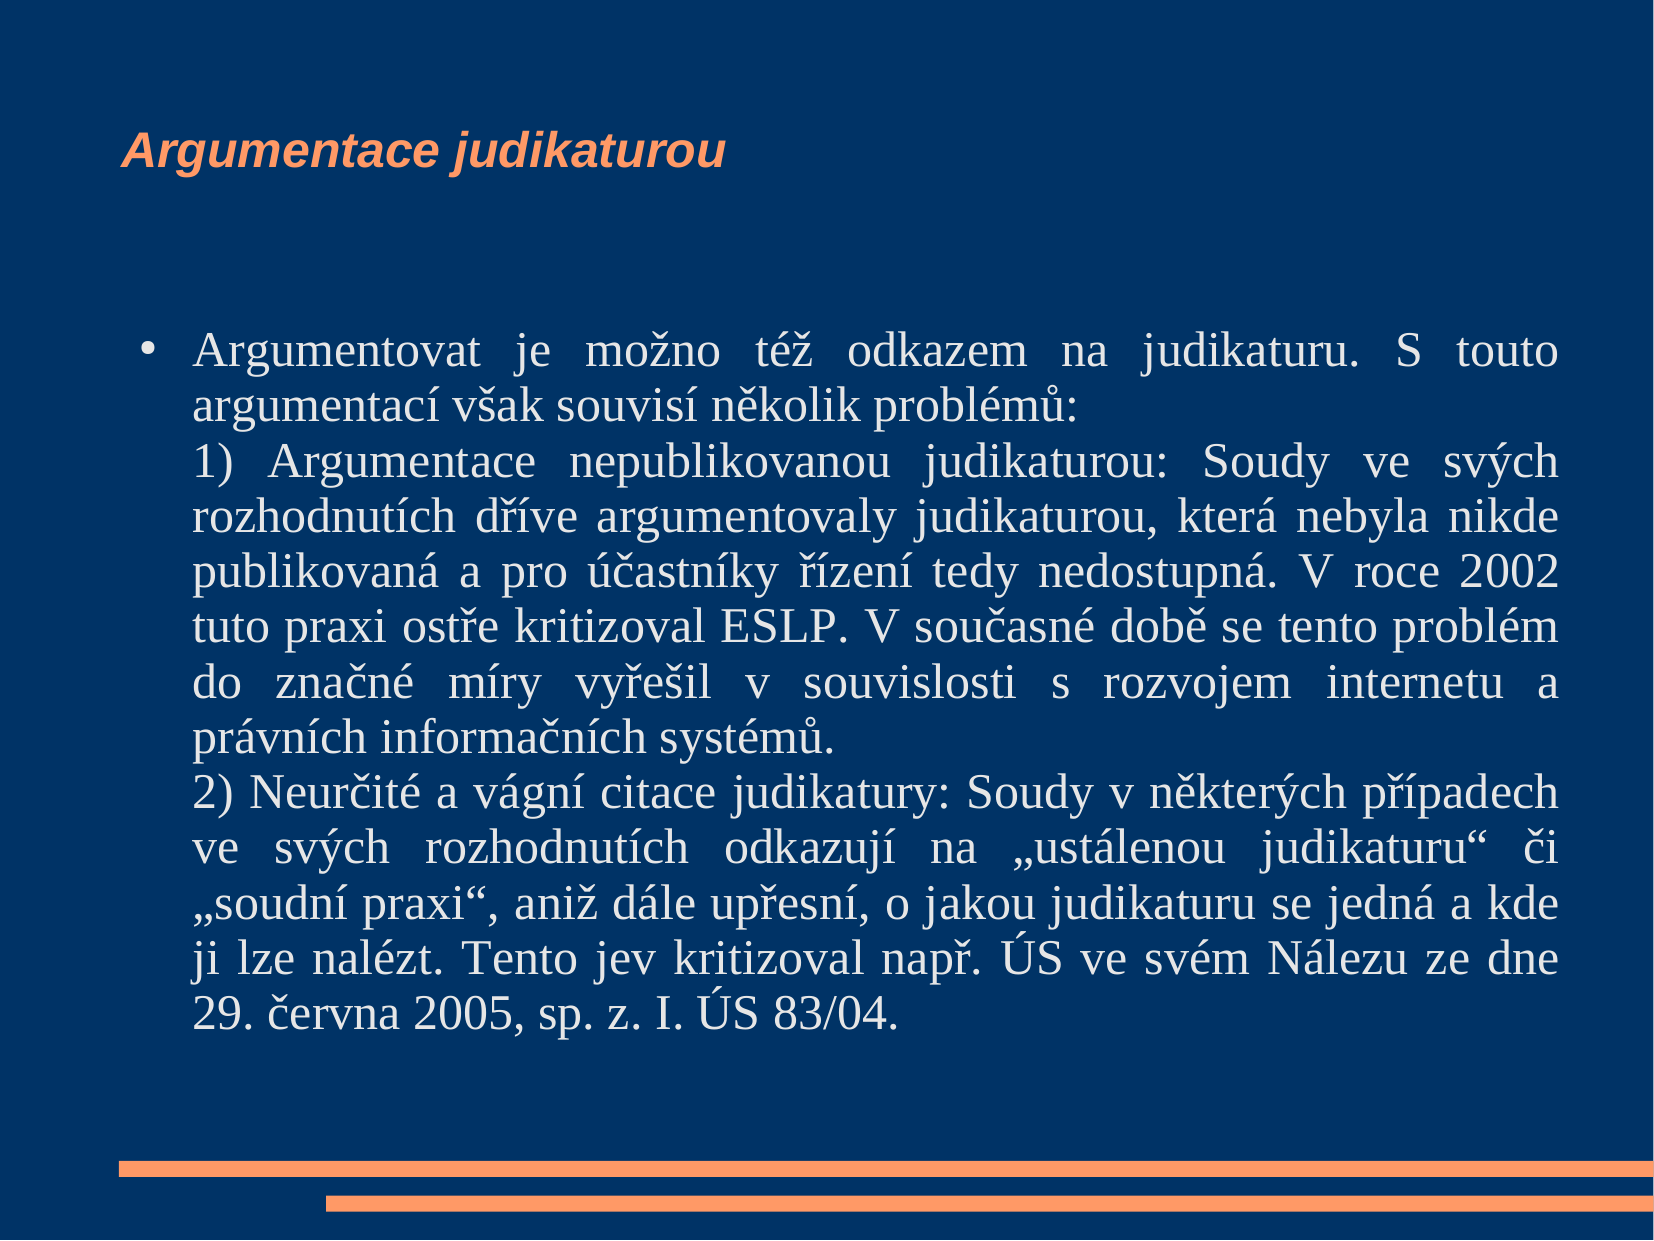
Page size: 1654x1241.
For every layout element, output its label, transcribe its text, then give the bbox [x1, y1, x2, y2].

list Argumentovat je možno též odkazem na judikaturu. S touto argumentací však souvisí několik problémů: 1) Argumentace nepublikovanou judikaturou: Soudy ve svých rozhodnutích dříve argumentovaly judikaturou, která nebyla nikde publikovaná a pro účastníky řízení tedy nedostupná. V roce 2002 tuto praxi ostře kritizoval ESLP. V současné době se tento problém do značné míry vyřešil v souvislosti s rozvojem internetu a právních informačních systémů. 2) Neurčité a vágní citace judikatury: Soudy v některých případech ve svých rozhodnutích odkazují na „ustálenou judikaturu“ či „soudní praxi“, aniž dále upřesní, o jakou judikaturu se jedná a kde ji lze nalézt. Tento jev kritizoval např. ÚS ve svém Nálezu ze dne 29. června 2005, sp. z. I. ÚS 83/04. [121, 322, 1561, 1132]
title Argumentace judikaturou [121, 46, 1534, 254]
